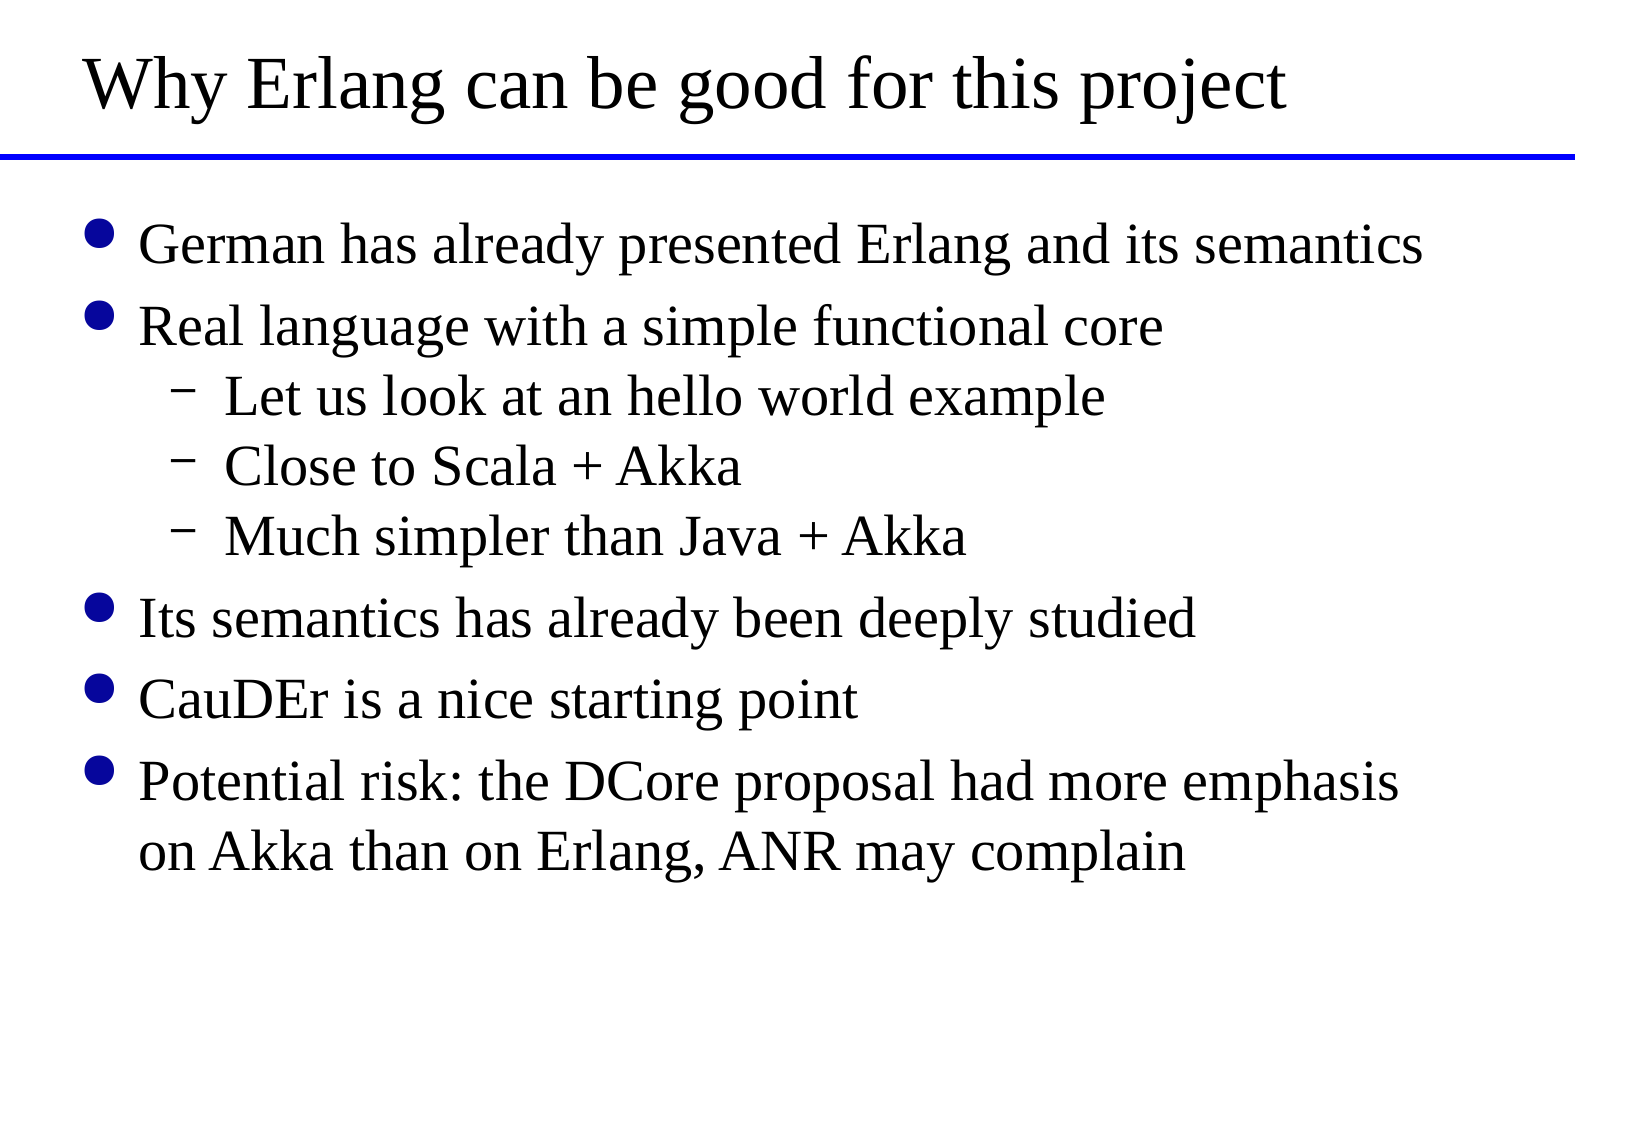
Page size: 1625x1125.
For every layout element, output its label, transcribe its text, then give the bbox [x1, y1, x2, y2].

title Why Erlang can be good for this project [67, 27, 1544, 131]
list German has already presented Erlang and its semantics Real language with a simple functional core Let us look at an hello world example Close to Scala + Akka Much simpler than Java + Akka Its semantics has already been deeply studied CauDEr is a nice starting point Potential risk: the DCore proposal had more emphasis on Akka than on Erlang, ANR may complain [67, 198, 1478, 1061]
